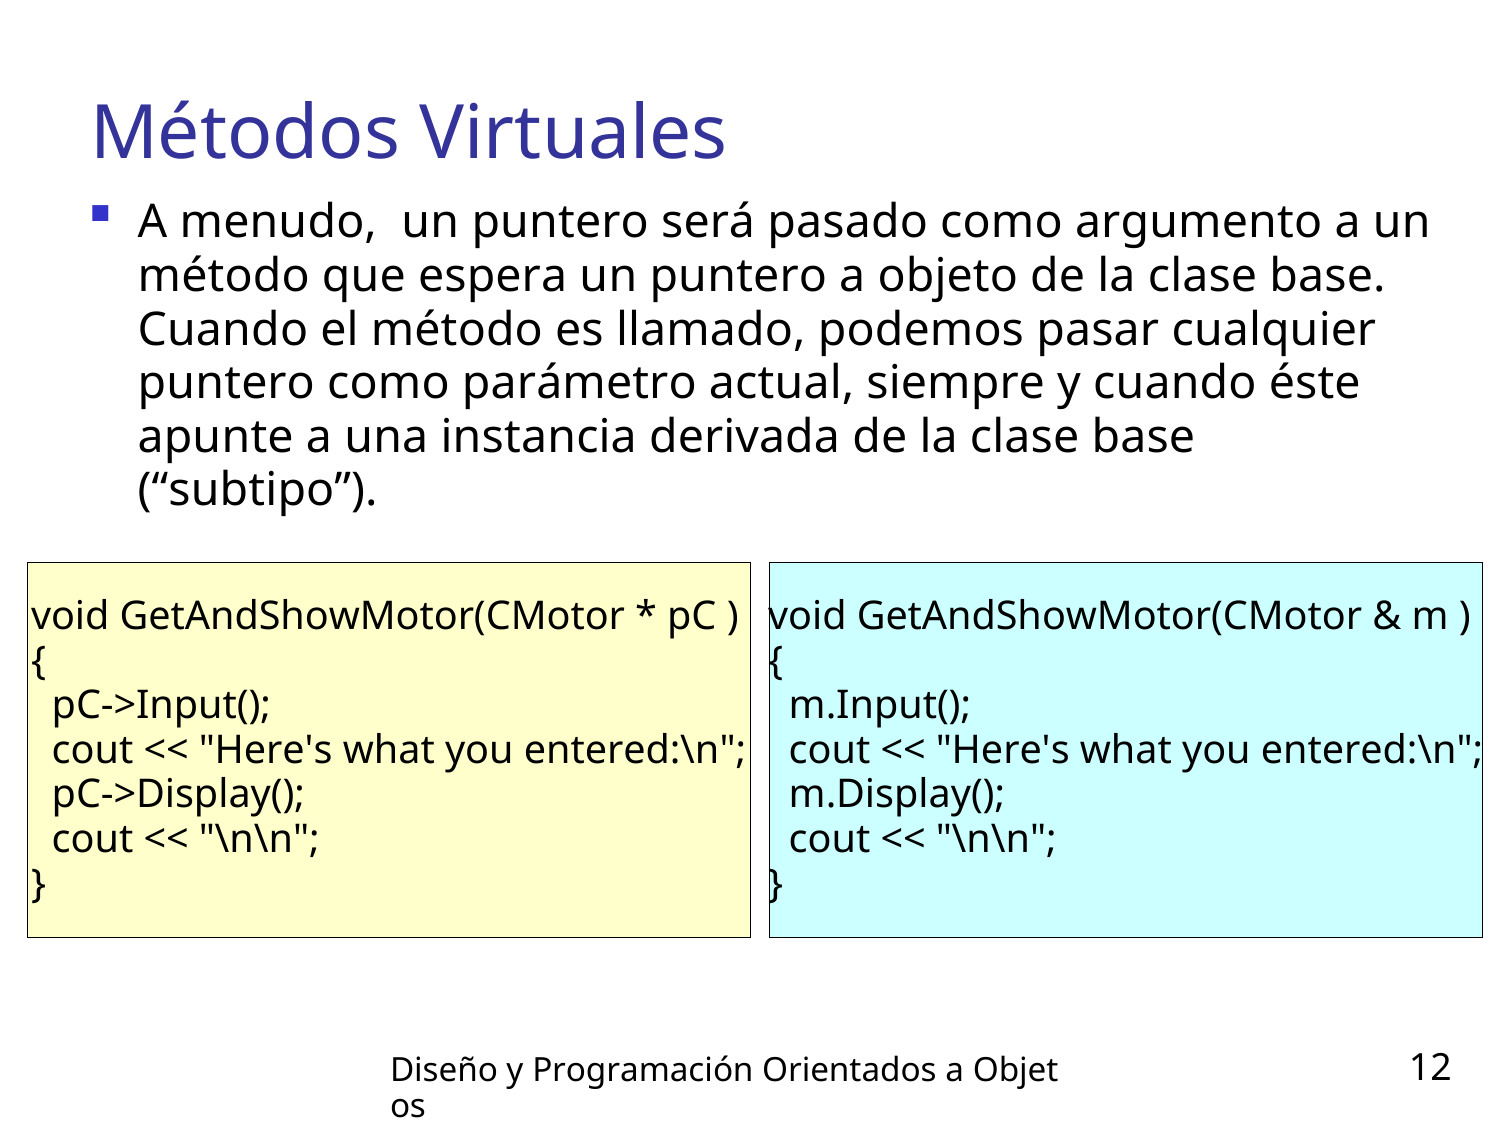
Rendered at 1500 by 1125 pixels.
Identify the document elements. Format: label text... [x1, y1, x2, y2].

list A menudo, un puntero será pasado como argumento a un método que espera un puntero a objeto de la clase base. Cuando el método es llamado, podemos pasar cualquier puntero como parámetro actual, siempre y cuando éste apunte a una instancia derivada de la clase base (“subtipo”). [75, 187, 1462, 526]
text_box void GetAndShowMotor(CMotor * pC )‏ { pC->Input(); cout << "Here's what you entered:\n"; pC->Display(); cout << "\n\n"; } [27, 562, 751, 938]
title Métodos Virtuales [75, 10, 1466, 188]
text_box void GetAndShowMotor(CMotor & m )‏ { m.Input(); cout << "Here's what you entered:\n"; m.Display(); cout << "\n\n"; } [769, 562, 1483, 938]
